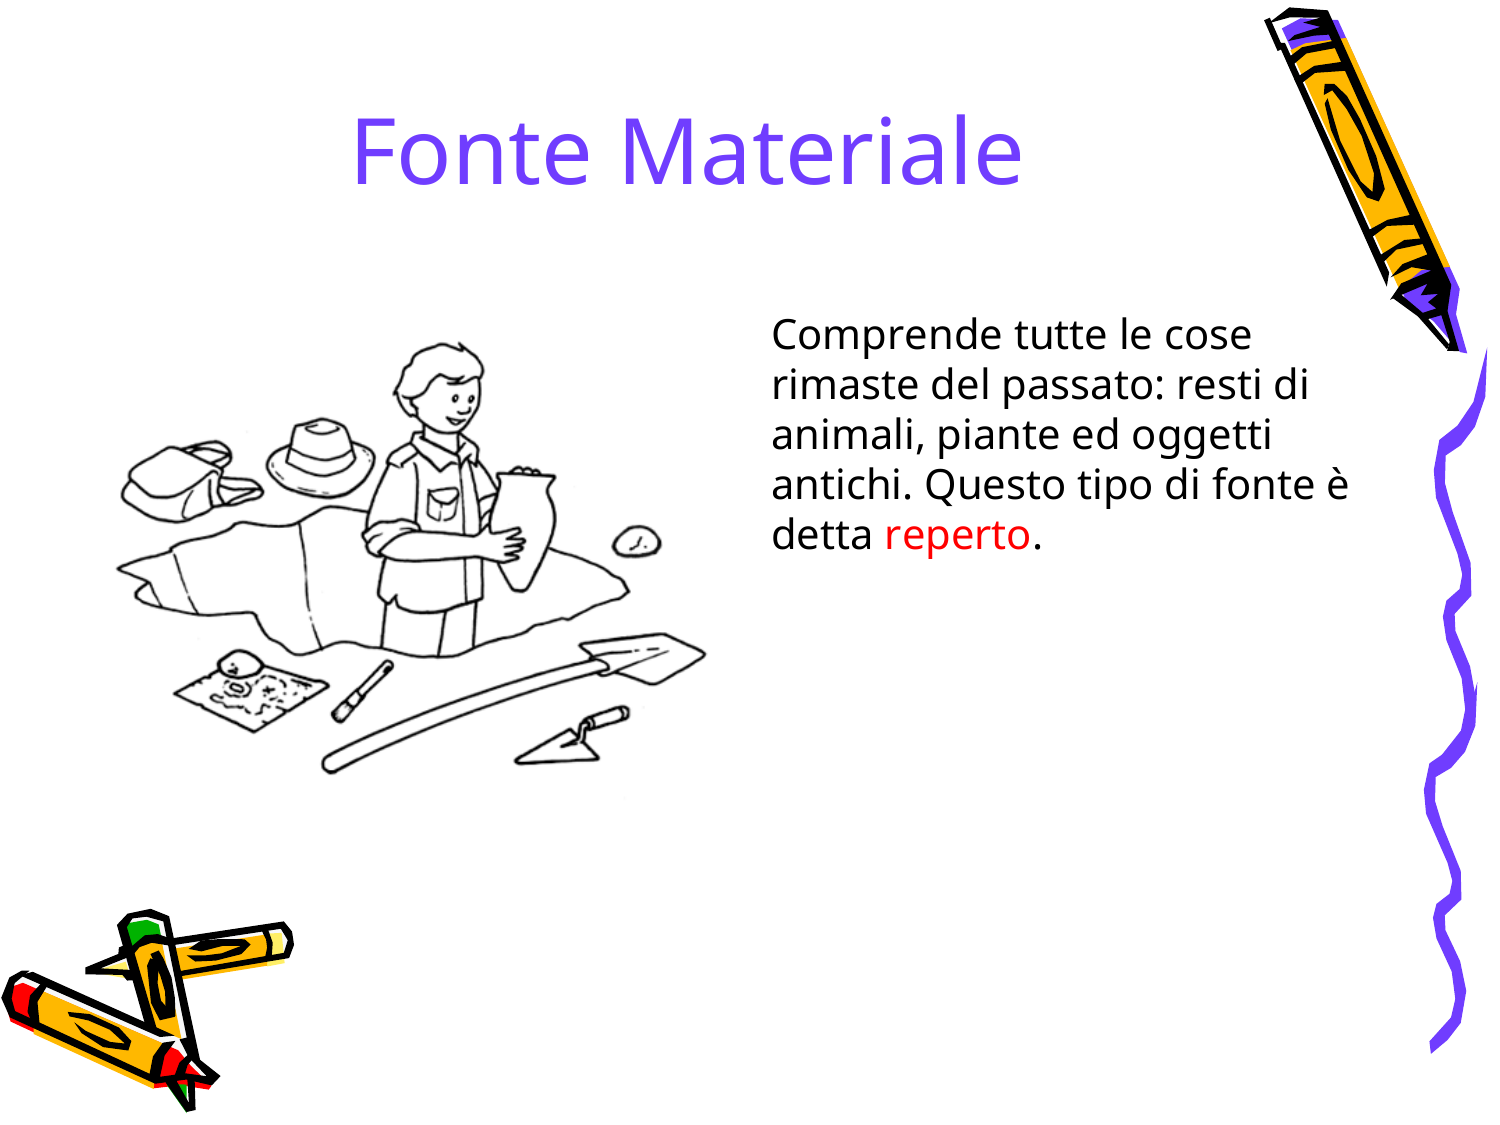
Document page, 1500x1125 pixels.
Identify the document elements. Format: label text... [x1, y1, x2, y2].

picture [100, 326, 727, 801]
list Comprende tutte le cose rimaste del passato: resti di animali, piante ed oggetti antichi. Questo tipo di fonte è detta reperto. [756, 299, 1375, 901]
title Fonte Materiale [123, 0, 1251, 211]
list [112, 299, 732, 901]
